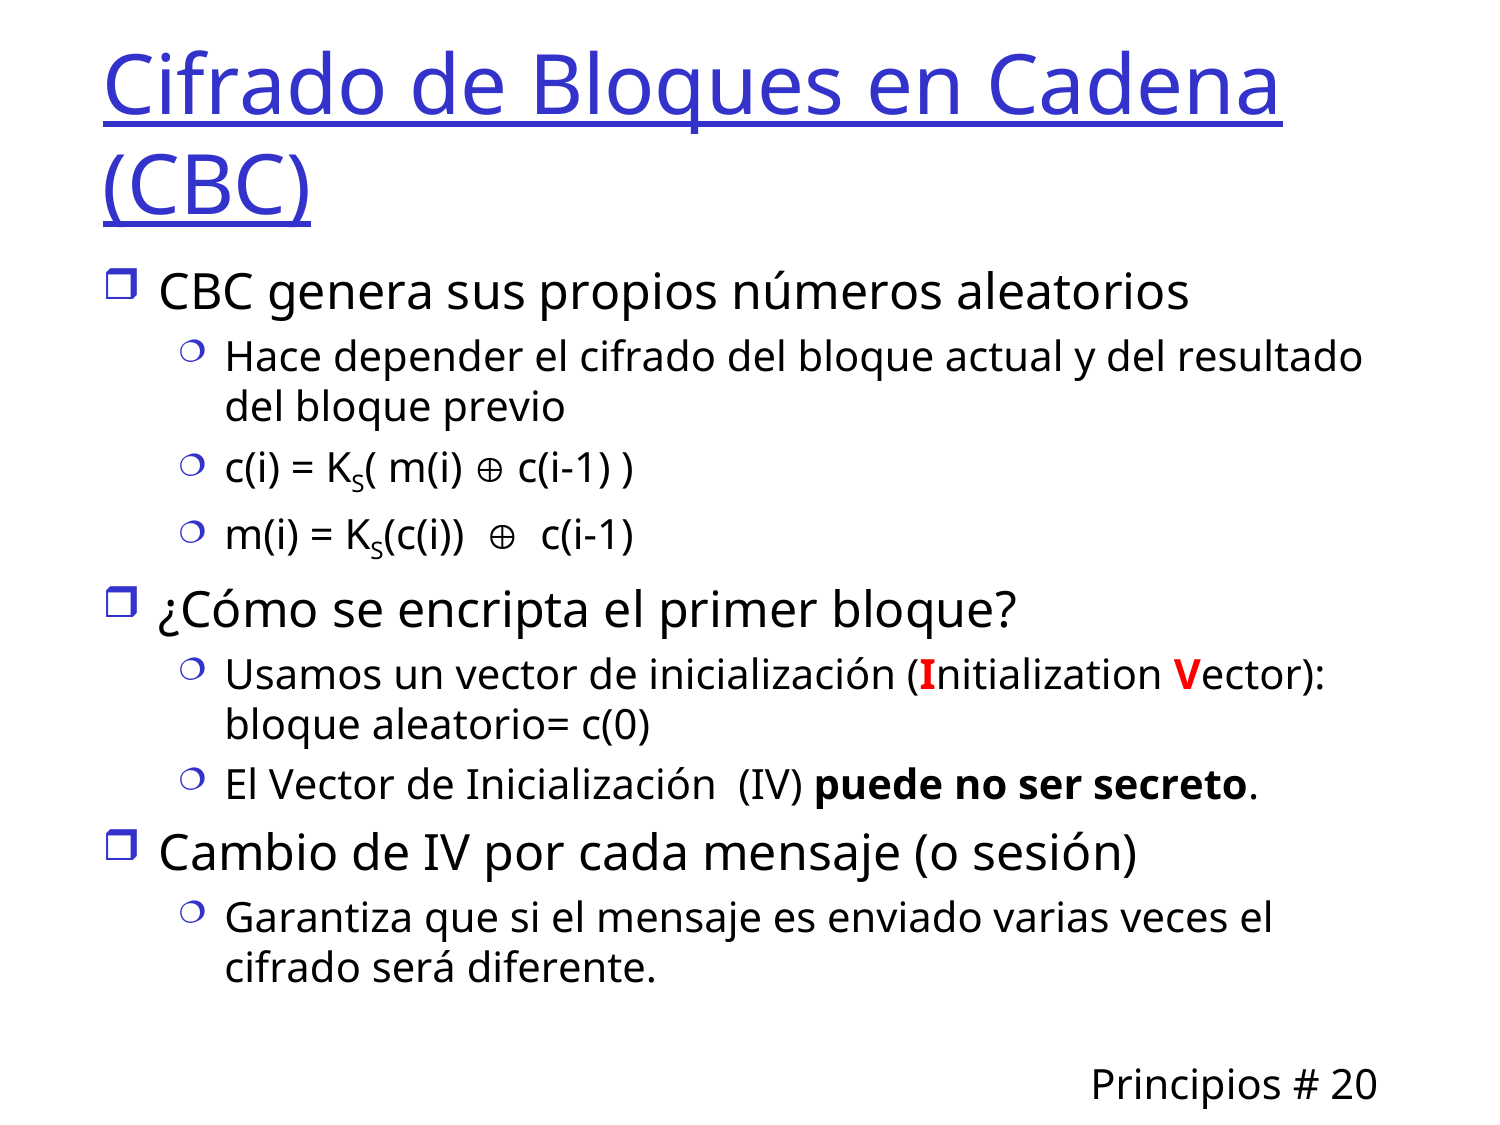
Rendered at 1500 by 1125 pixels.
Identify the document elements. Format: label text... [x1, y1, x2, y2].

title Cifrado de Bloques en Cadena (CBC) [87, 23, 1363, 239]
list CBC genera sus propios números aleatorios Hace depender el cifrado del bloque actual y del resultado del bloque previo c(i) = KS( m(i)  c(i-1) ) m(i) = KS(c(i))  c(i-1) ¿Cómo se encripta el primer bloque? Usamos un vector de inicialización (Initialization Vector): bloque aleatorio= c(0) El Vector de Inicialización (IV) puede no ser secreto. Cambio de IV por cada mensaje (o sesión) Garantiza que si el mensaje es enviado varias veces el cifrado será diferente. [87, 251, 1437, 1071]
